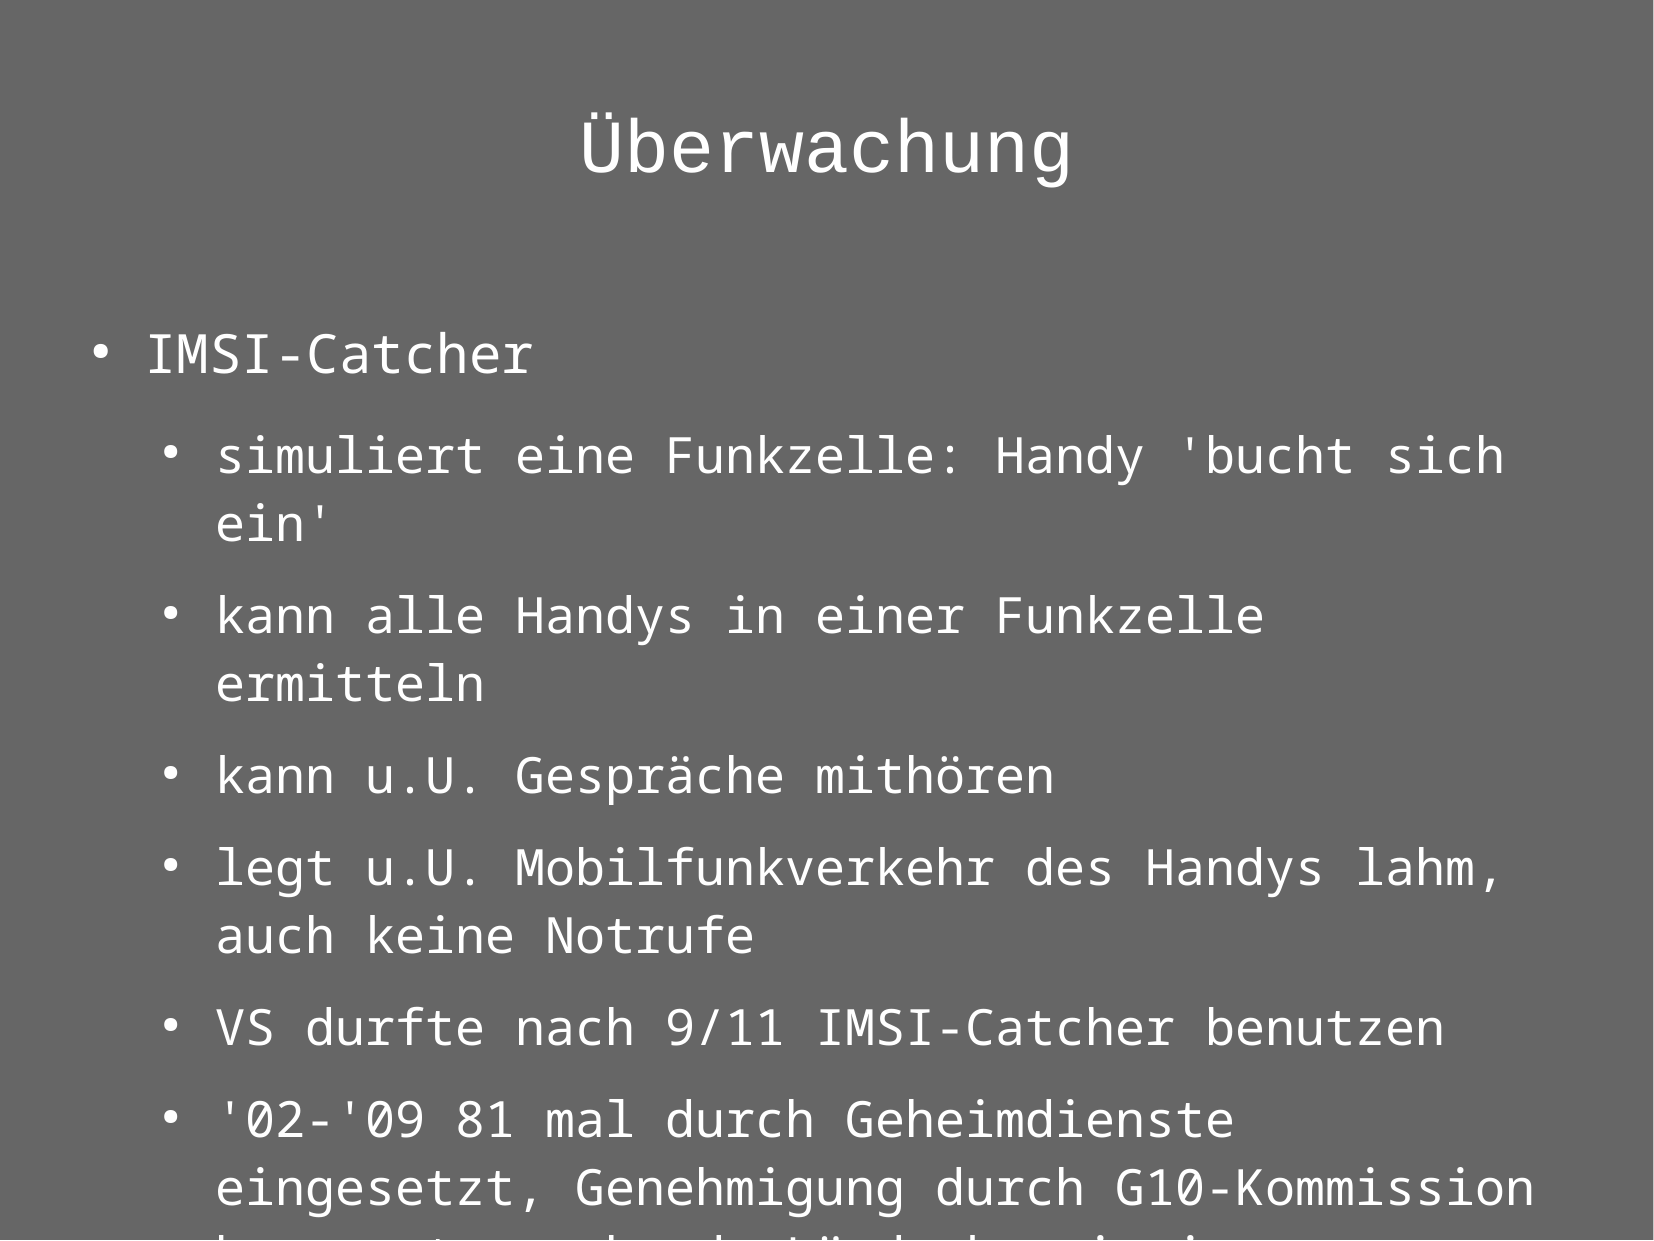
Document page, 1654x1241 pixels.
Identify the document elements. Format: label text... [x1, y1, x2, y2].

title Überwachung [82, 49, 1571, 257]
list IMSI-Catcher simuliert eine Funkzelle: Handy 'bucht sich ein' kann alle Handys in einer Funkzelle ermitteln kann u.U. Gespräche mithören legt u.U. Mobilfunkverkehr des Handys lahm, auch keine Notrufe VS durfte nach 9/11 IMSI-Catcher benutzen '02-'09 81 mal durch Geheimdienste eingesetzt, Genehmigung durch G10-Kommission bzw. entsprechende Länderkommissionen [73, 316, 1562, 1146]
